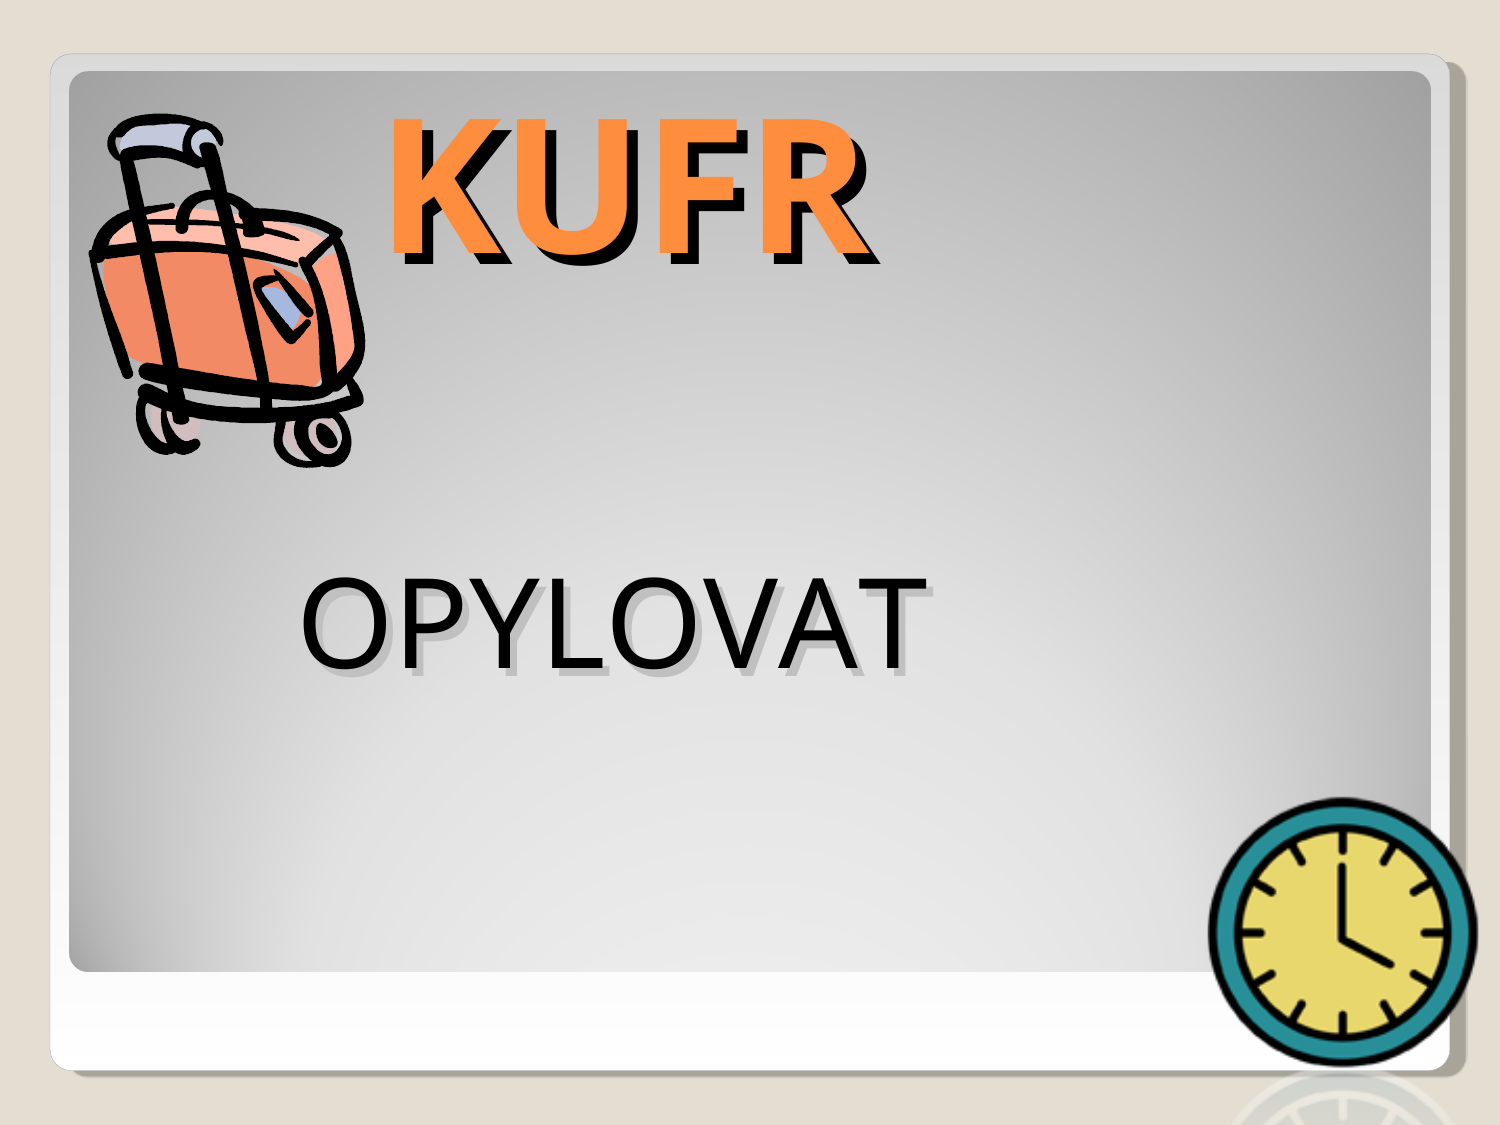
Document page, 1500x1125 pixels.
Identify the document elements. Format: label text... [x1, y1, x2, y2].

text_box KUFR [362, 54, 1379, 362]
picture [69, 71, 1500, 1125]
text_box OPYLOVAT [107, 536, 1117, 780]
